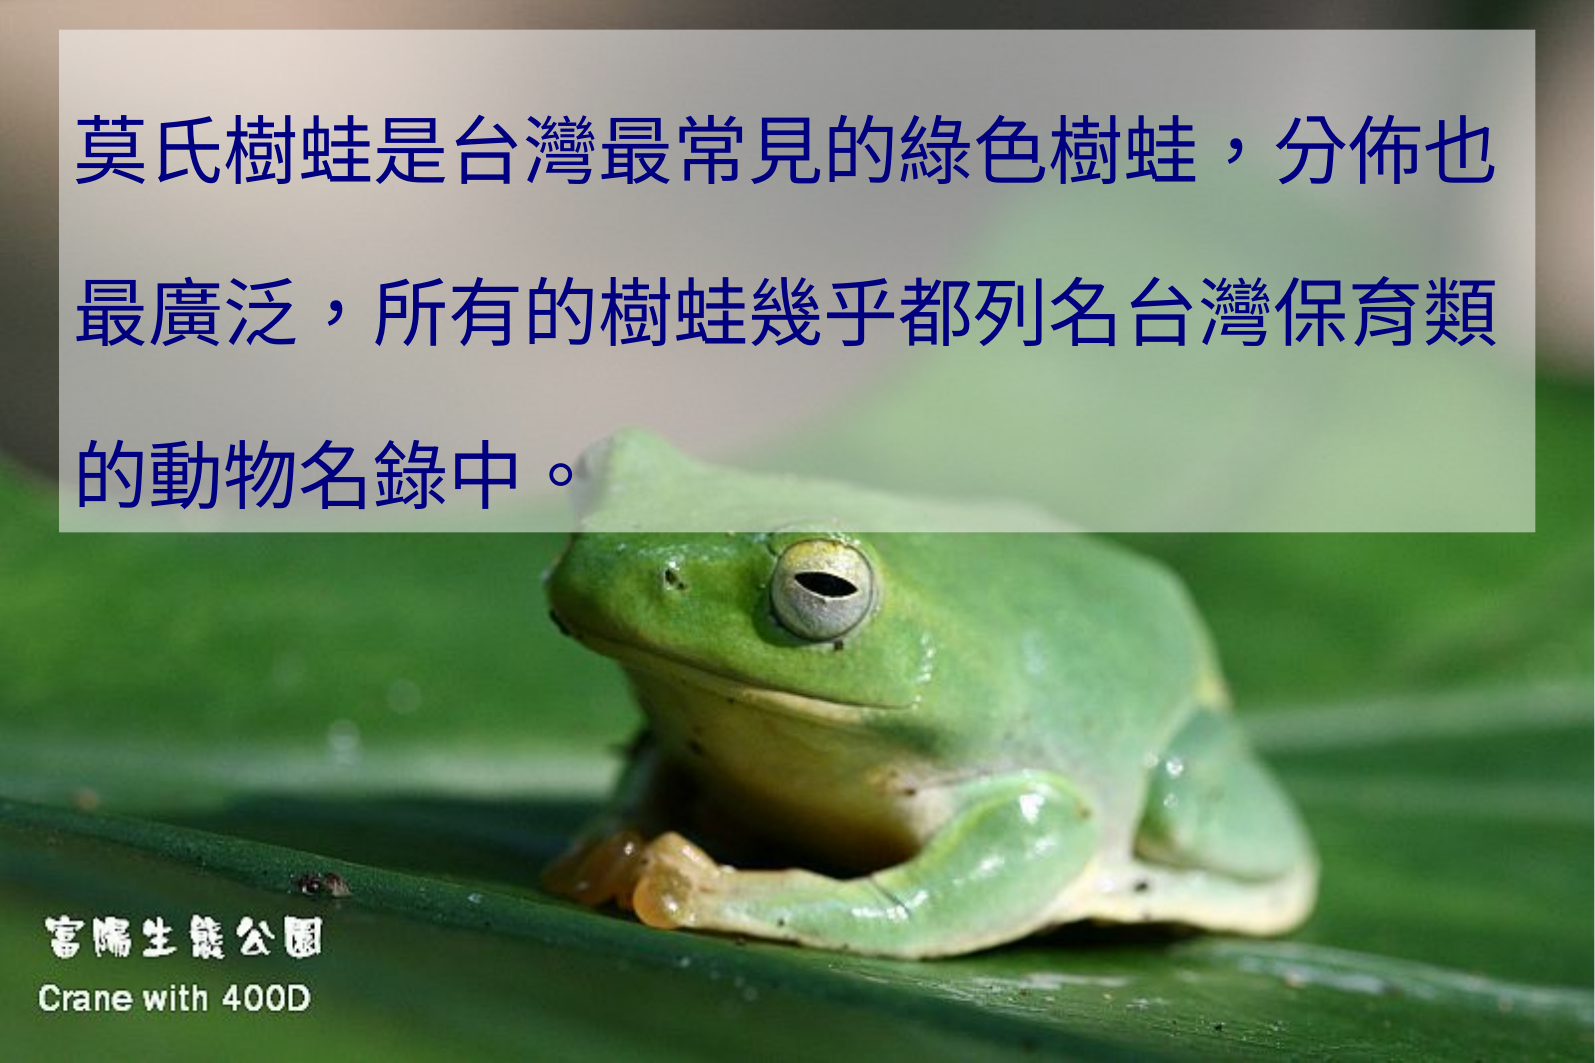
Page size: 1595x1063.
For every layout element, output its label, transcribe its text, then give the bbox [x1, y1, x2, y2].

picture [0, 0, 1595, 1063]
text_box 莫氏樹蛙是台灣最常見的綠色樹蛙，分佈也最廣泛，所有的樹蛙幾乎都列名台灣保育類的動物名錄中。 [59, 29, 1536, 379]
